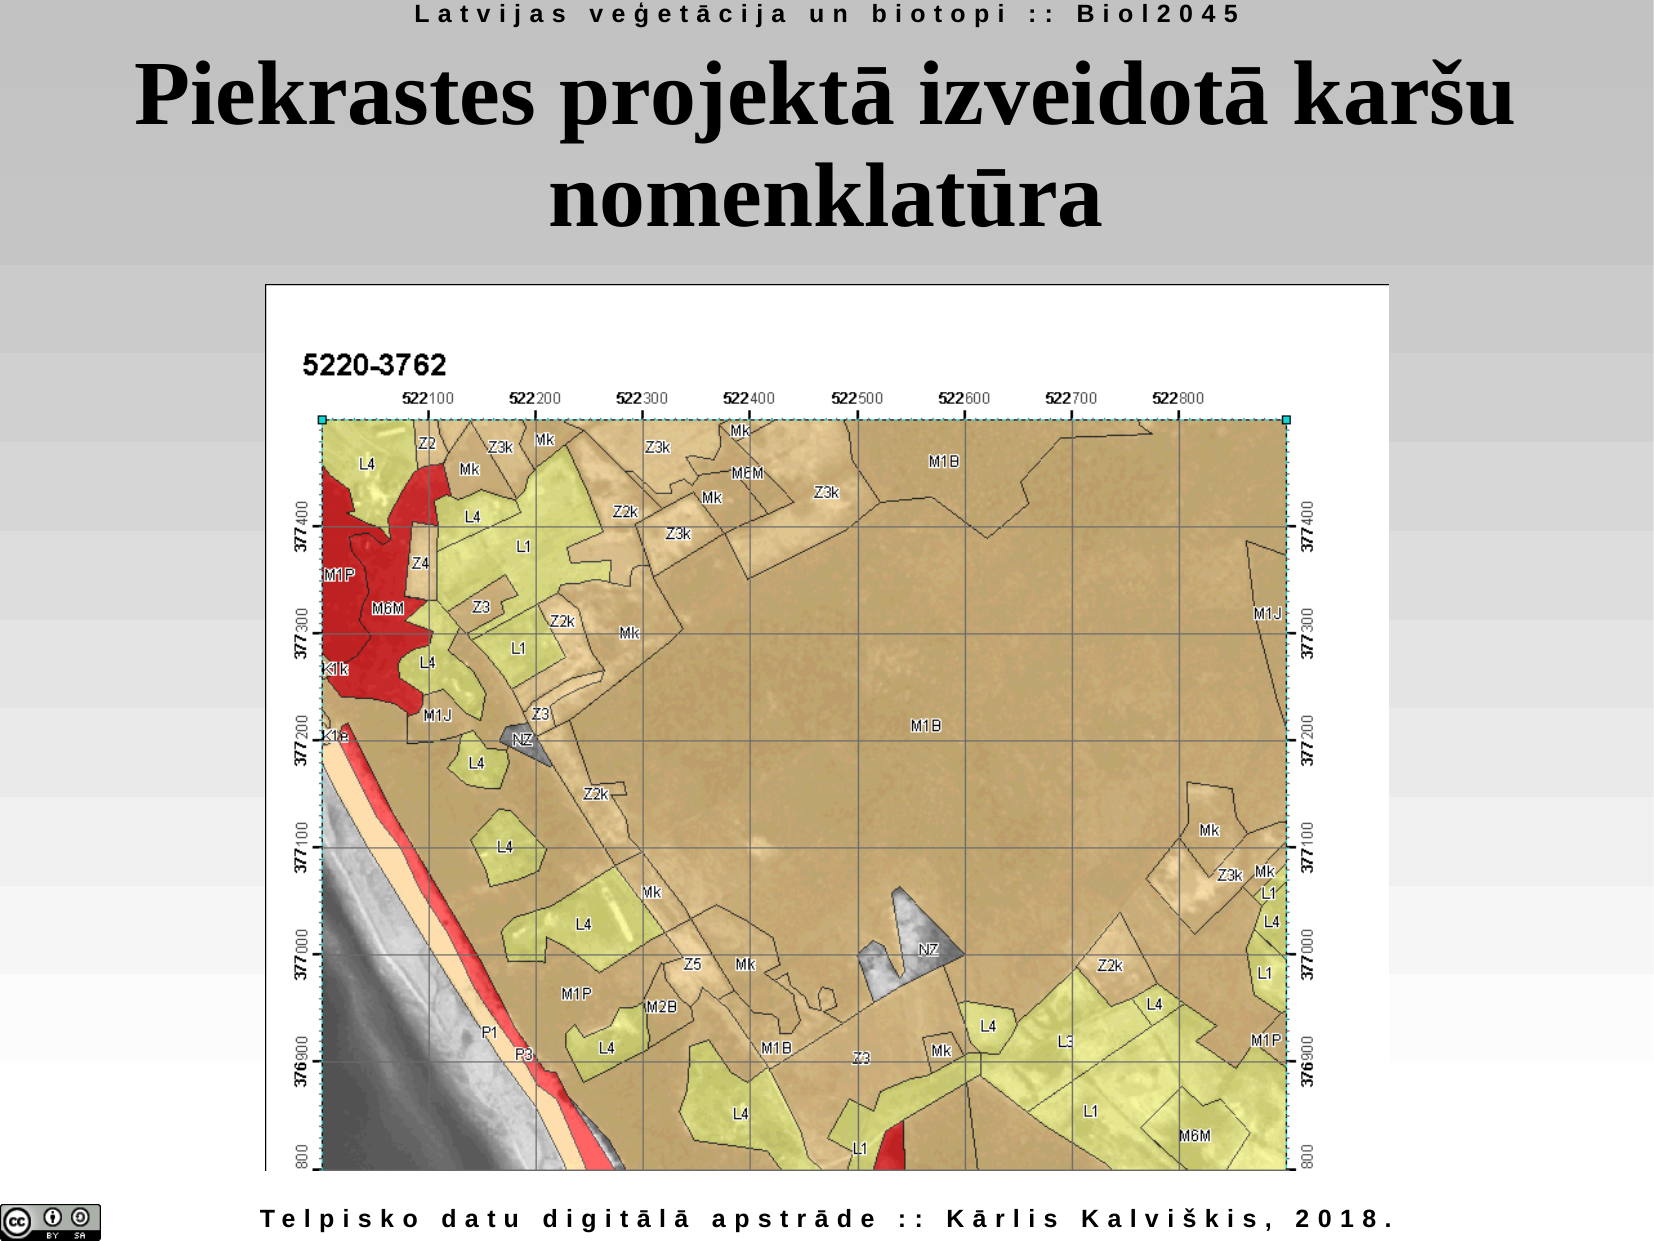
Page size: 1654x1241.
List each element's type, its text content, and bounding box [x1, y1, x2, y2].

title Piekrastes projektā izveidotā karšu nomenklatūra [0, 1, 1654, 287]
picture [0, 284, 1654, 1241]
